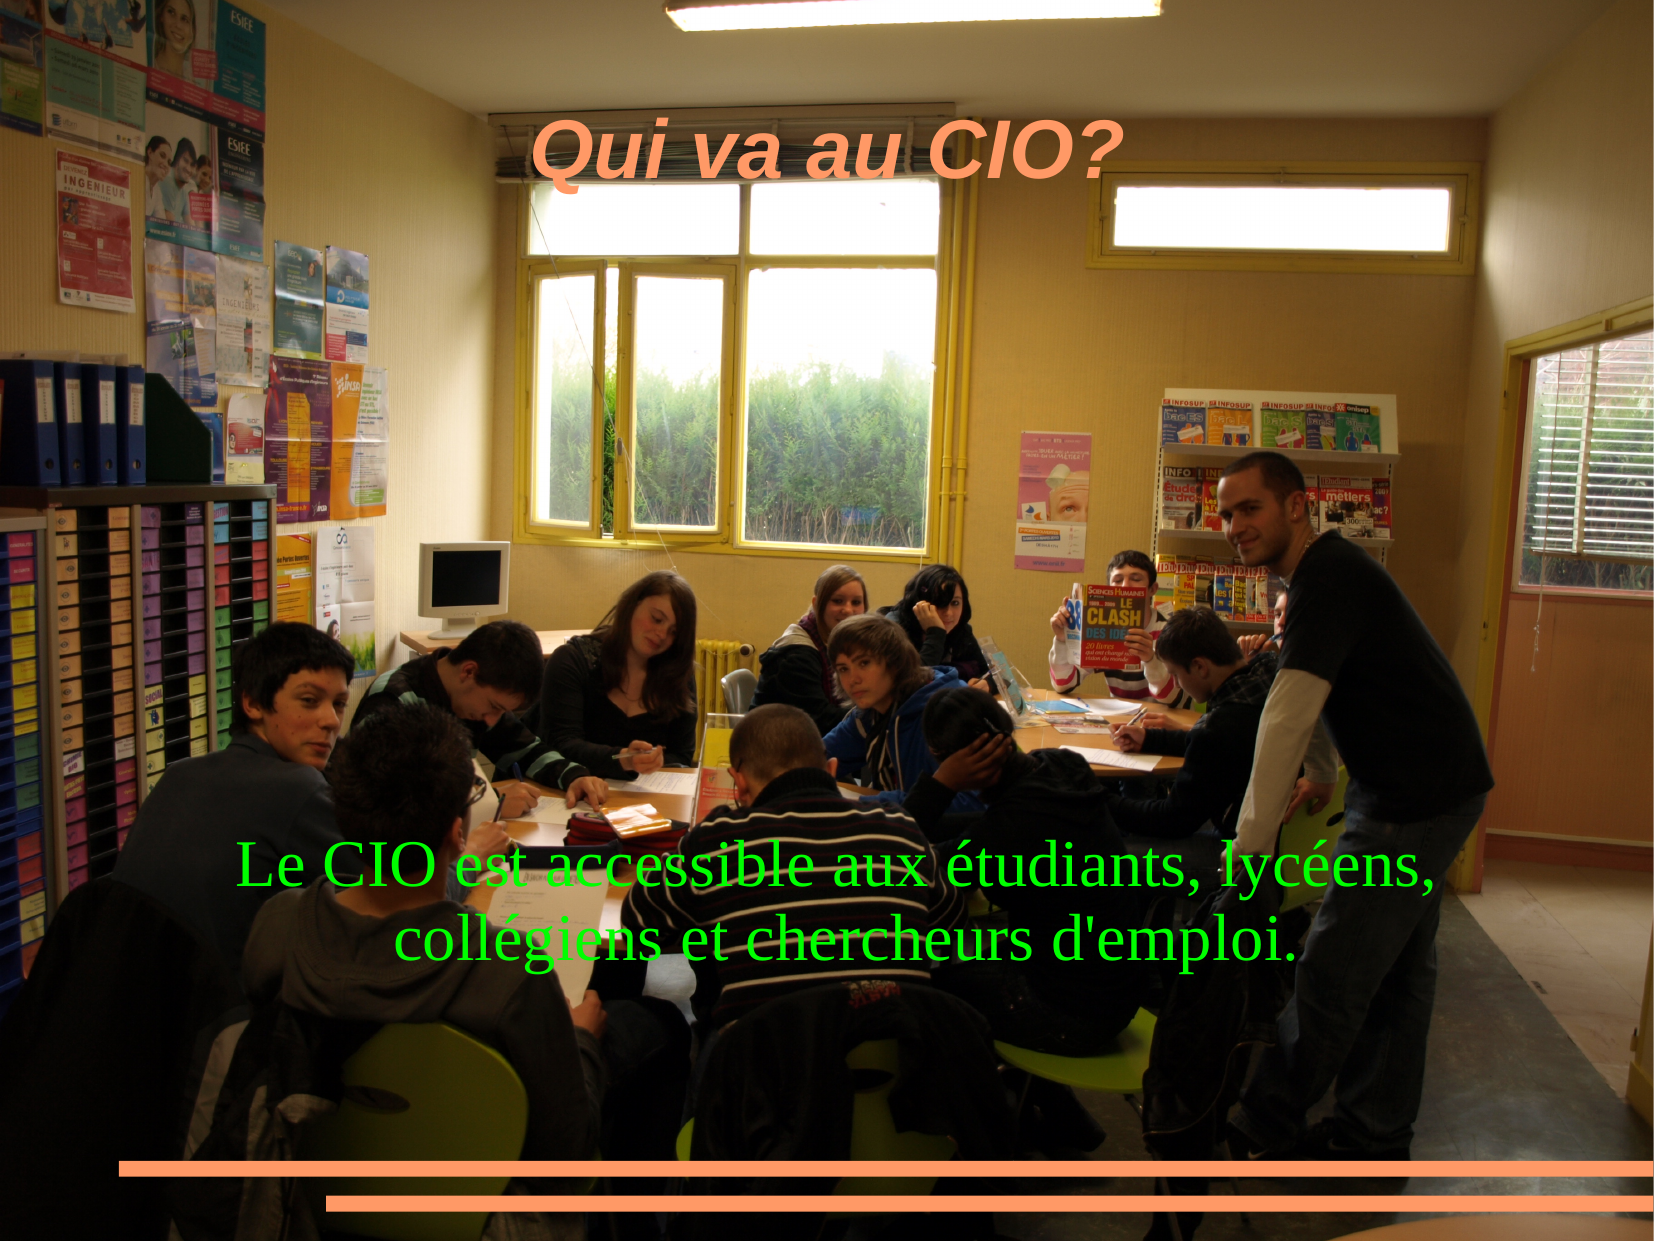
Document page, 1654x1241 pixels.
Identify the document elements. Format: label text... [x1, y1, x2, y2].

subtitle Le CIO est accessible aux étudiants, lycéens, collégiens et chercheurs d'emploi. [118, 679, 1558, 1123]
title Qui va au CIO? [121, 46, 1534, 254]
picture [0, 0, 1654, 1241]
